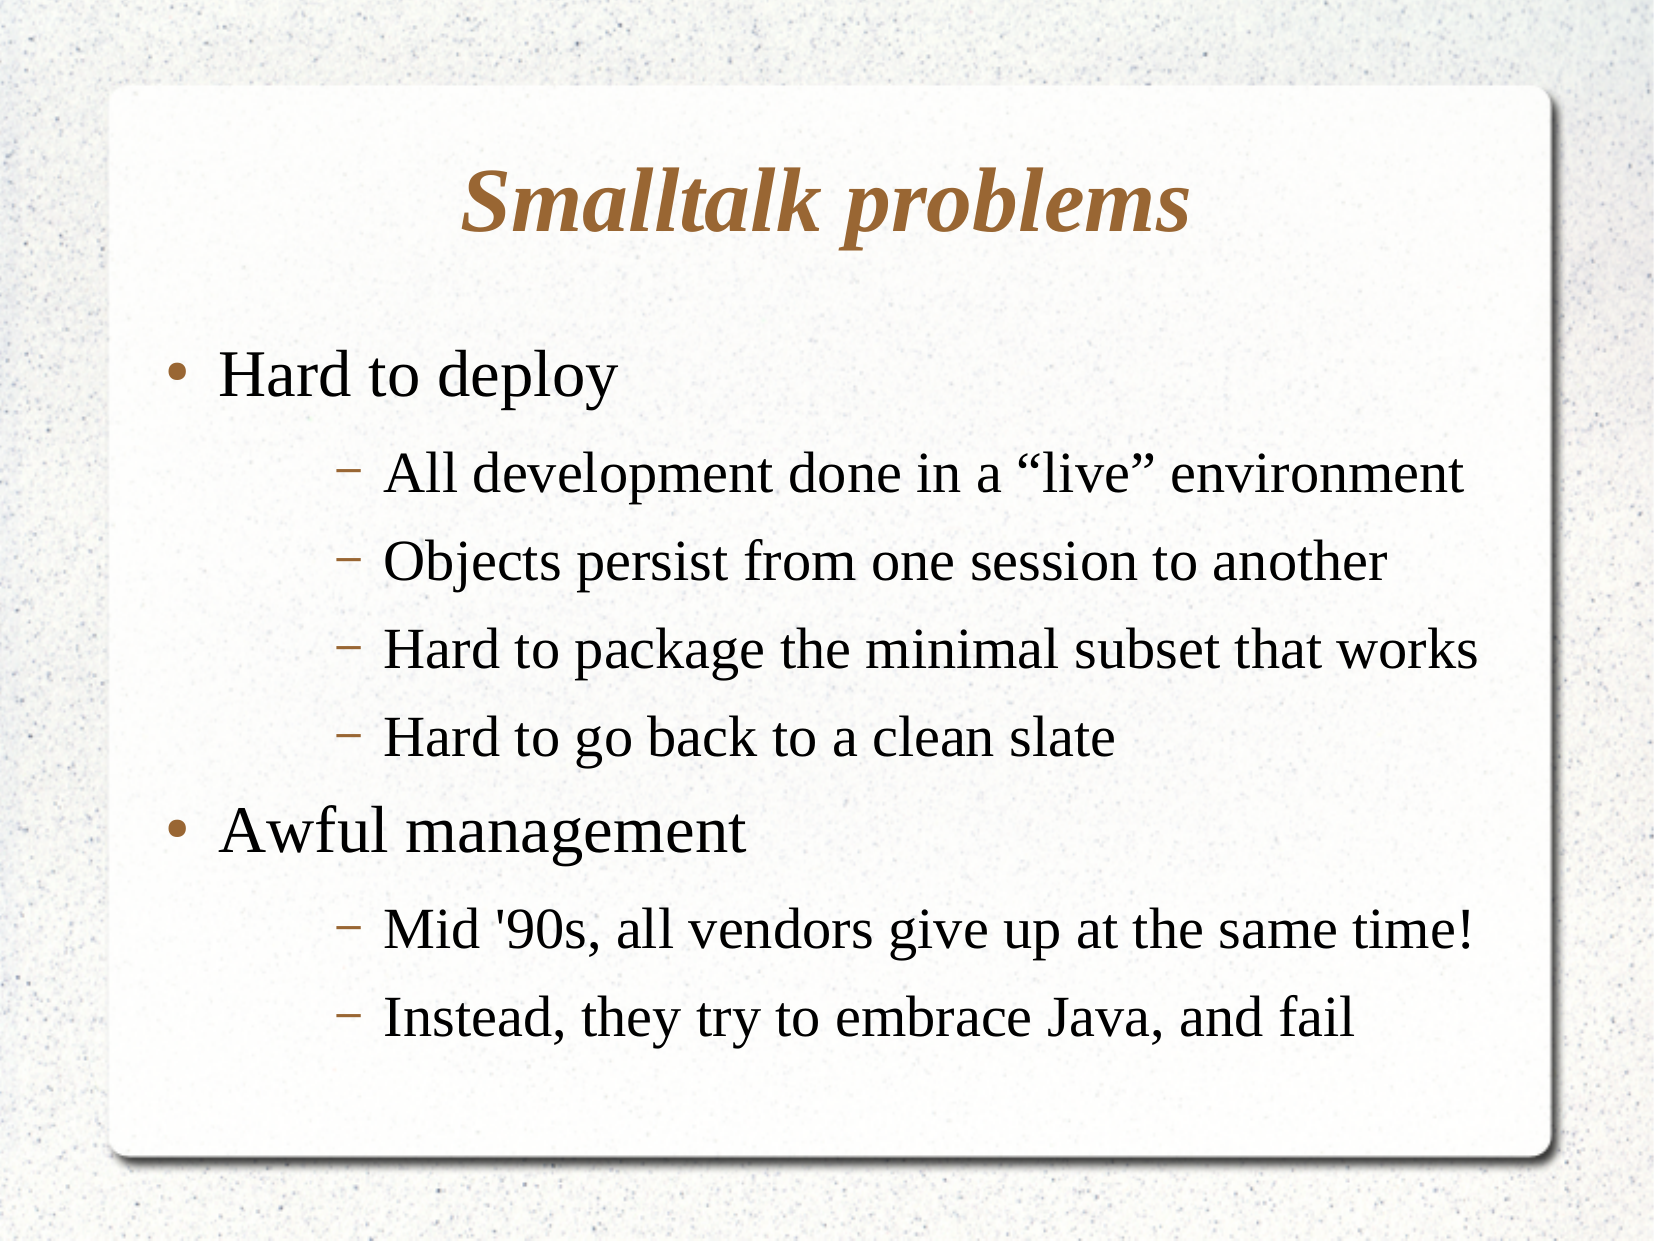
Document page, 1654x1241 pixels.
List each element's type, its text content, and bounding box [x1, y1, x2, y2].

picture [0, 0, 1654, 1241]
list Hard to deploy All development done in a “live” environment Objects persist from one session to another Hard to package the minimal subset that works Hard to go back to a clean slate Awful management Mid '90s, all vendors give up at the same time! Instead, they try to embrace Java, and fail [147, 336, 1506, 1050]
title Smalltalk problems [118, 104, 1536, 297]
